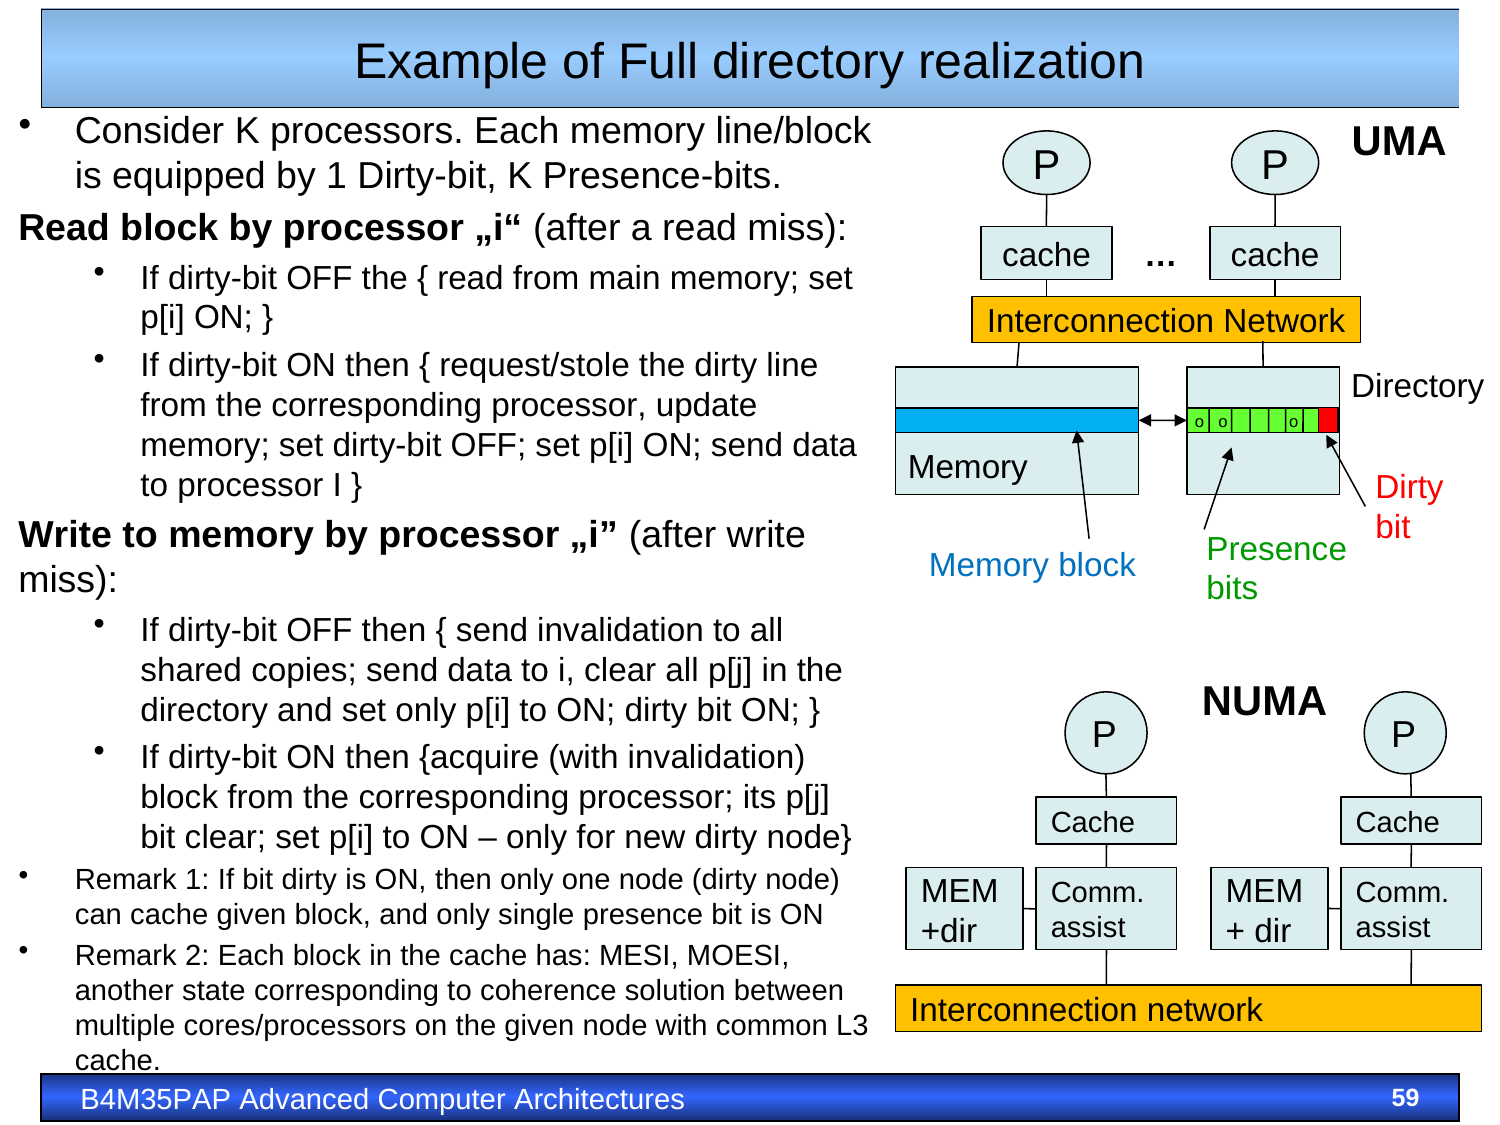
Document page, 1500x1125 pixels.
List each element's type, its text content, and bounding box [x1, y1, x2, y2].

text_box P [1231, 130, 1319, 195]
text_box Dirty bit [1381, 478, 1394, 496]
text_box [895, 367, 1179, 539]
text_box Memory block [913, 543, 1174, 582]
text_box P [1364, 691, 1447, 774]
text_box NUMA [1186, 672, 1368, 726]
text_box Interconnection Network [971, 296, 1361, 343]
text_box Cache [1036, 797, 1177, 845]
text_box MEM + dir [1210, 867, 1328, 950]
text_box o o o [1179, 394, 1361, 448]
text_box Interconnection network [895, 984, 1482, 1032]
text_box Presence bits [1191, 540, 1373, 594]
text_box UMA [1336, 112, 1500, 166]
text_box Memory [892, 438, 1074, 492]
text_box Directory [1336, 357, 1500, 411]
text_box Comm. assist [1036, 867, 1177, 950]
text_box cache [1209, 226, 1341, 280]
text_box Comm. assist [1340, 867, 1482, 950]
title Example of Full directory realization [41, 8, 1459, 108]
list Consider K processors. Each memory line/block is equipped by 1 Dirty-bit, K Presence-bits. Read block by processor „i“ (after a read miss): If dirty-bit OFF the { read from main memory; set p[i] ON; } If dirty-bit ON then { request/stole the dirty line from the corresponding processor, update memory; set dirty-bit OFF; set p[i] ON; send data to processor I } Write to memory by processor „i” (after write miss): If dirty-bit OFF then { send invalidation to all shared copies; send data to i, clear all p[j] in the directory and set only p[i] to ON; dirty bit ON; } If dirty-bit ON then {acquire (with invalidation) block from the corresponding processor; its p[j] bit clear; set p[i] to ON – only for new dirty node} Remark 1: If bit dirty is ON, then only one node (dirty node) can cache given block, and only single presence bit is ON Remark 2: Each block in the cache has: MESI, MOESI, another state corresponding to coherence solution between multiple cores/processors on the given node with common L3 cache. [3, 98, 890, 1076]
text_box cache [981, 226, 1112, 280]
text_box … [1122, 226, 1199, 280]
text_box [1186, 434, 1360, 530]
text_box MEM +dir [906, 867, 1024, 950]
text_box P [1065, 691, 1148, 774]
text_box [1186, 367, 1336, 394]
text_box Dirty bit [1360, 478, 1500, 532]
text_box Cache [1340, 797, 1482, 845]
text_box P [1002, 130, 1091, 195]
